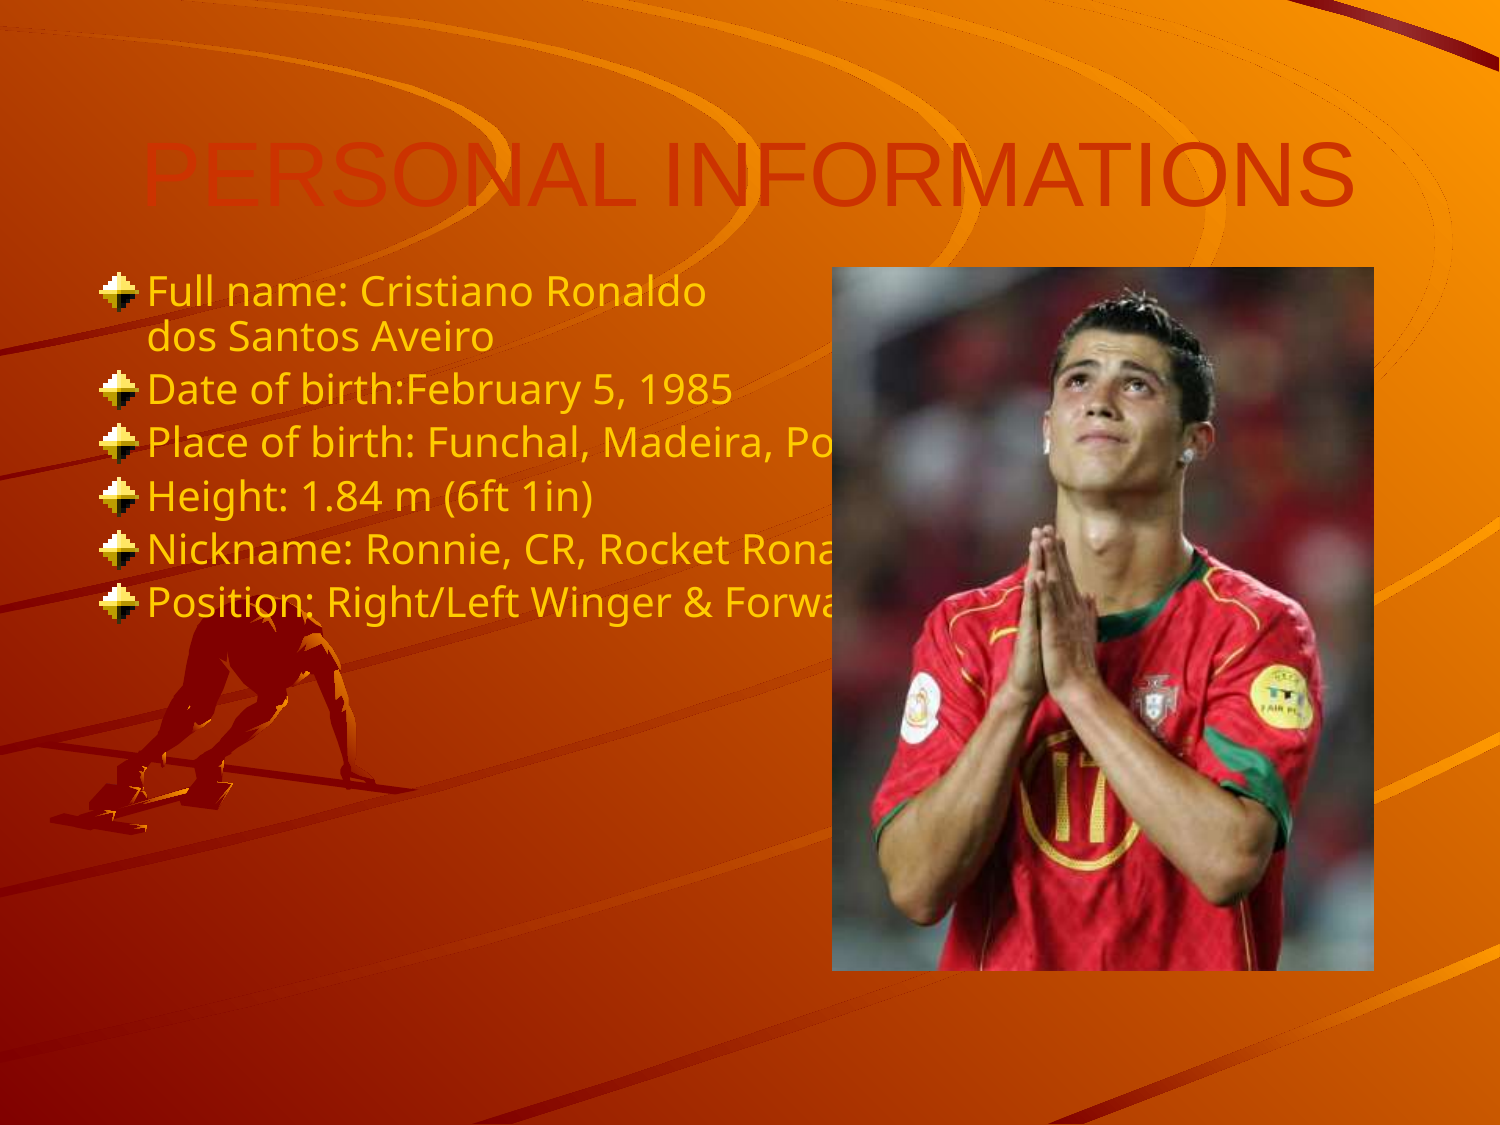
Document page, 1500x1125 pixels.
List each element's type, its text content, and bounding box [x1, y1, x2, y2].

title PERSONAL INFORMATIONS [75, 26, 1425, 233]
picture [832, 267, 1374, 971]
list Full name: Cristiano Ronaldo dos Santos Aveiro Date of birth:February 5, 1985 Place of birth: Funchal, Madeira, Portugal Height: 1.84 m (6ft 1in) Nickname: Ronnie, CR, Rocket Ronaldo, CR7, C. Ronaldo Position: Right/Left Winger & Forward [75, 262, 1425, 1006]
